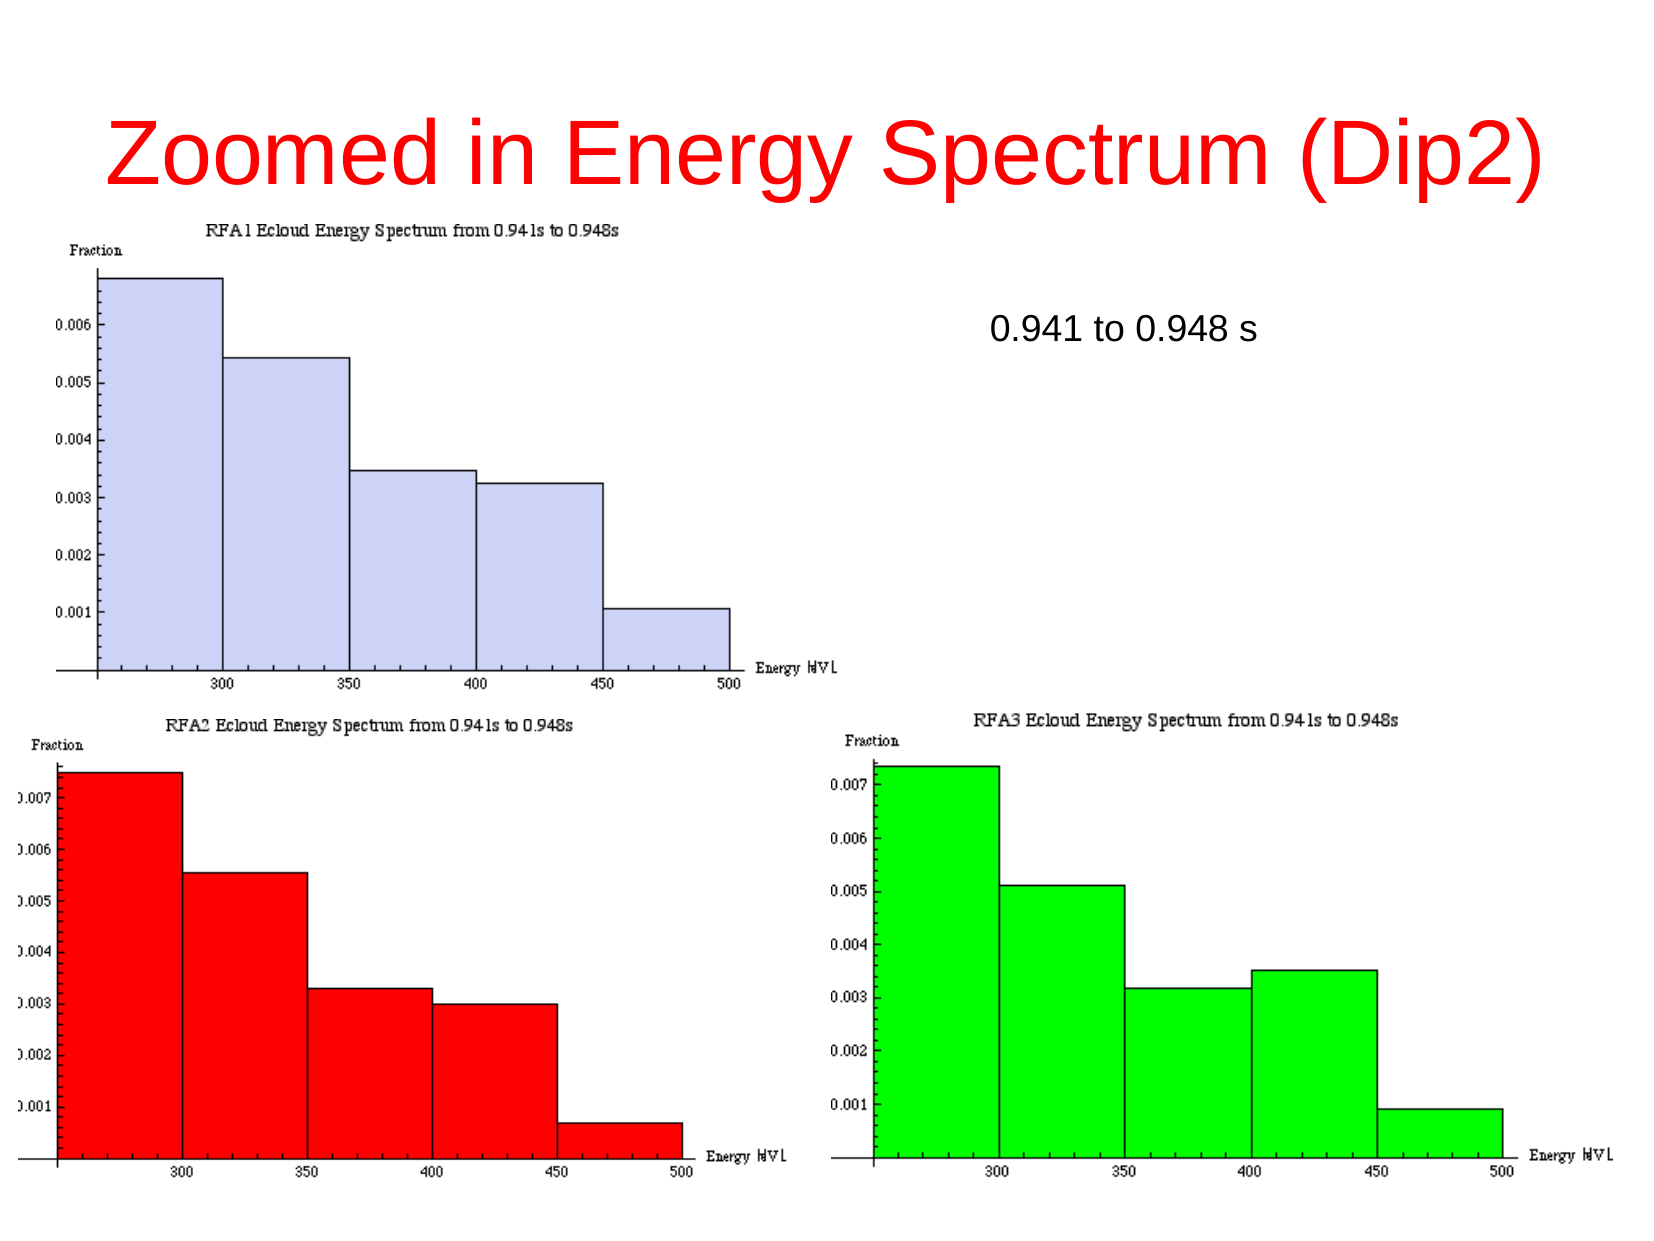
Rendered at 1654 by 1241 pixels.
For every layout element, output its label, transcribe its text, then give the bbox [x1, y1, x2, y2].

picture [56, 224, 837, 694]
text_box 0.941 to 0.948 s [975, 300, 1313, 357]
picture [18, 719, 788, 1182]
title Zoomed in Energy Spectrum (Dip2) [82, 56, 1571, 250]
picture [831, 712, 1613, 1182]
